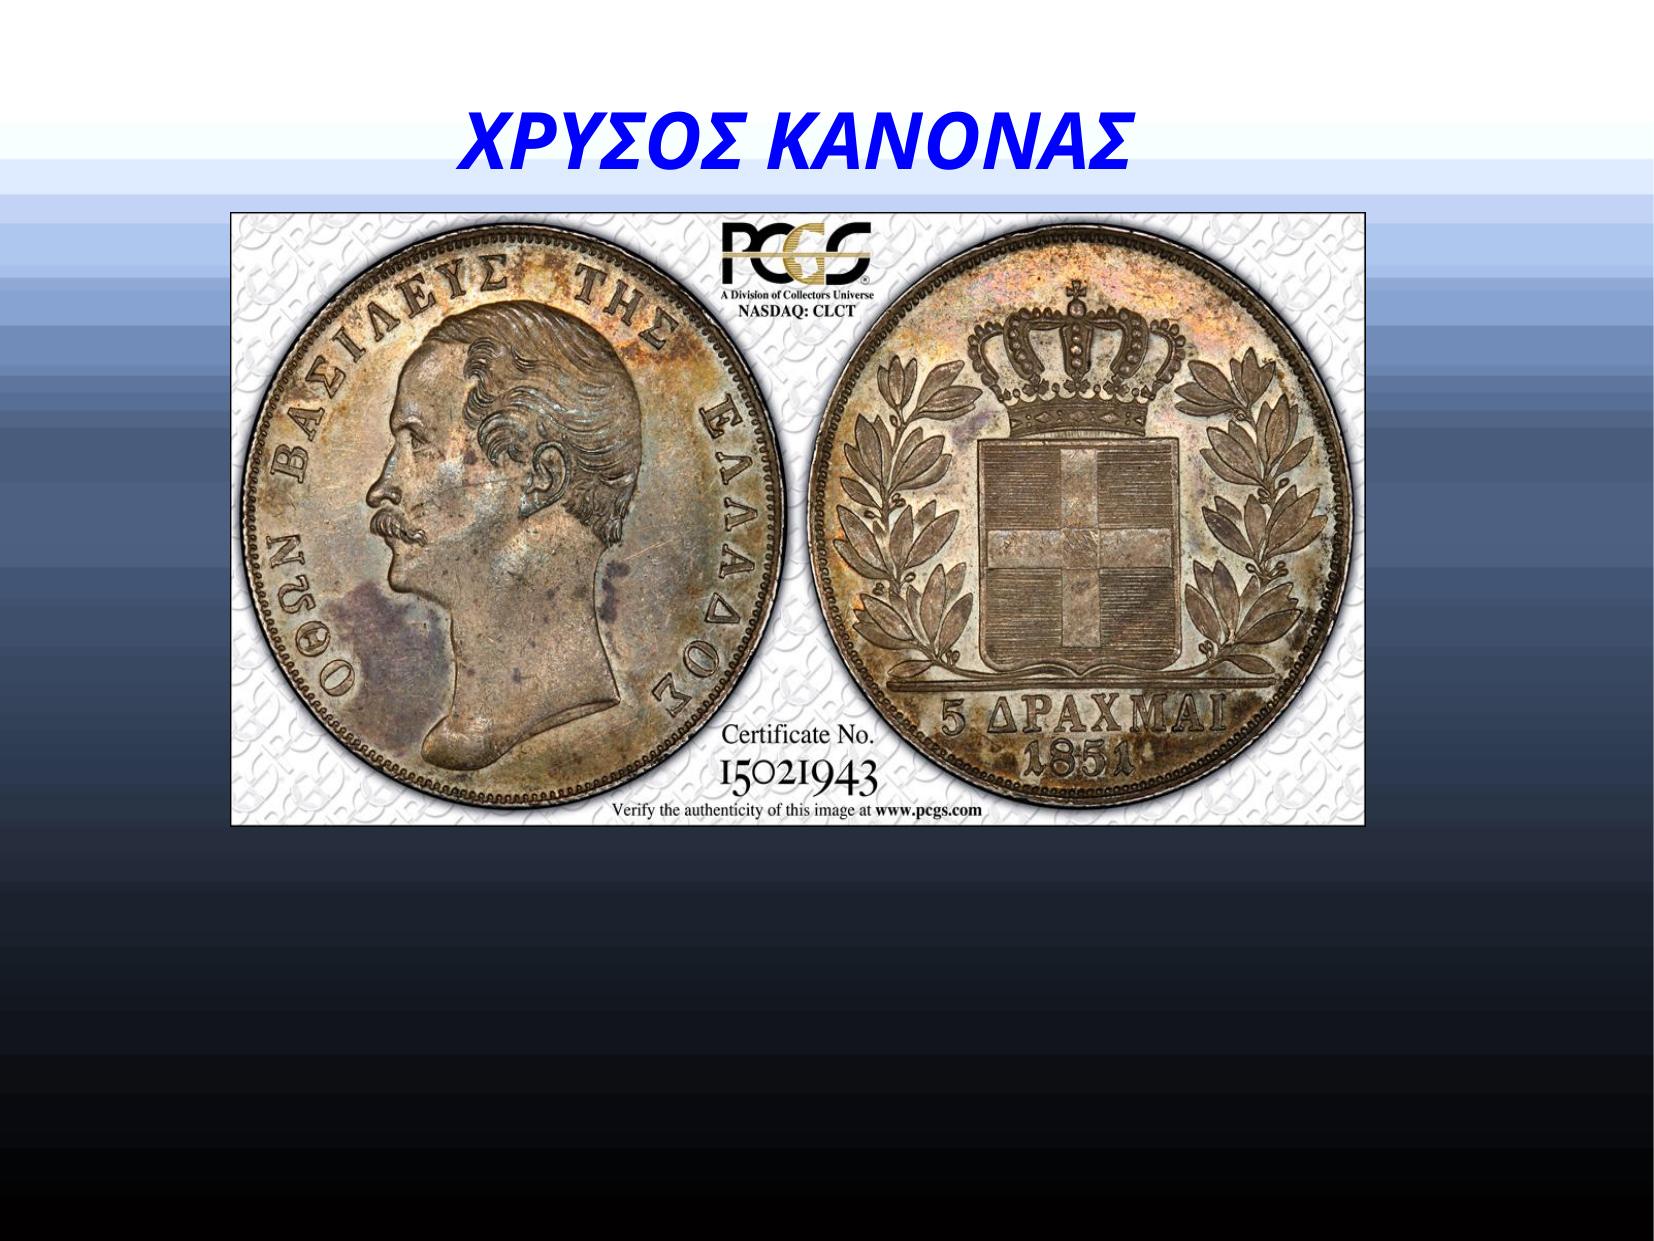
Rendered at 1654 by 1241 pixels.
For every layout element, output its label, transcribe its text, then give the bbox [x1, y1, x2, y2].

title ΧΡΥΣΟΣ ΚΑΝΟΝΑΣ [79, 42, 1515, 220]
picture [0, 0, 1654, 1241]
